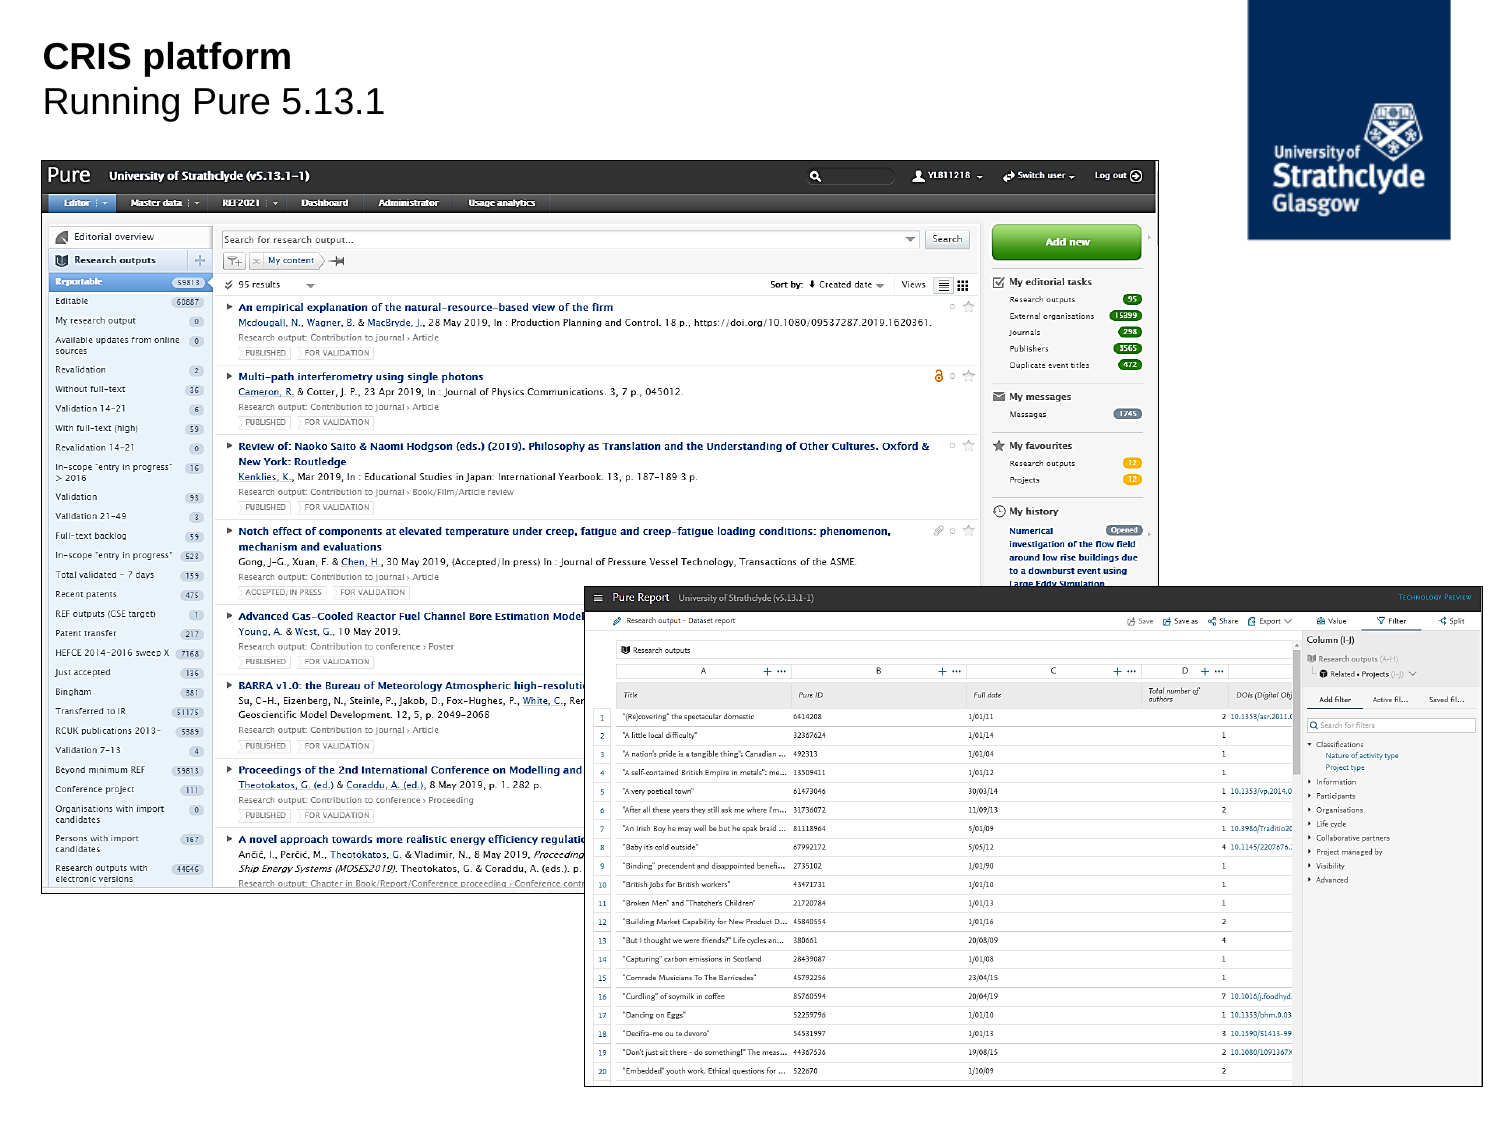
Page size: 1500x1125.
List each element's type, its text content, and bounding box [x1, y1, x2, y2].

picture [41, 160, 1483, 1086]
text_box CRIS platform Running Pure 5.13.1 [28, 25, 401, 130]
